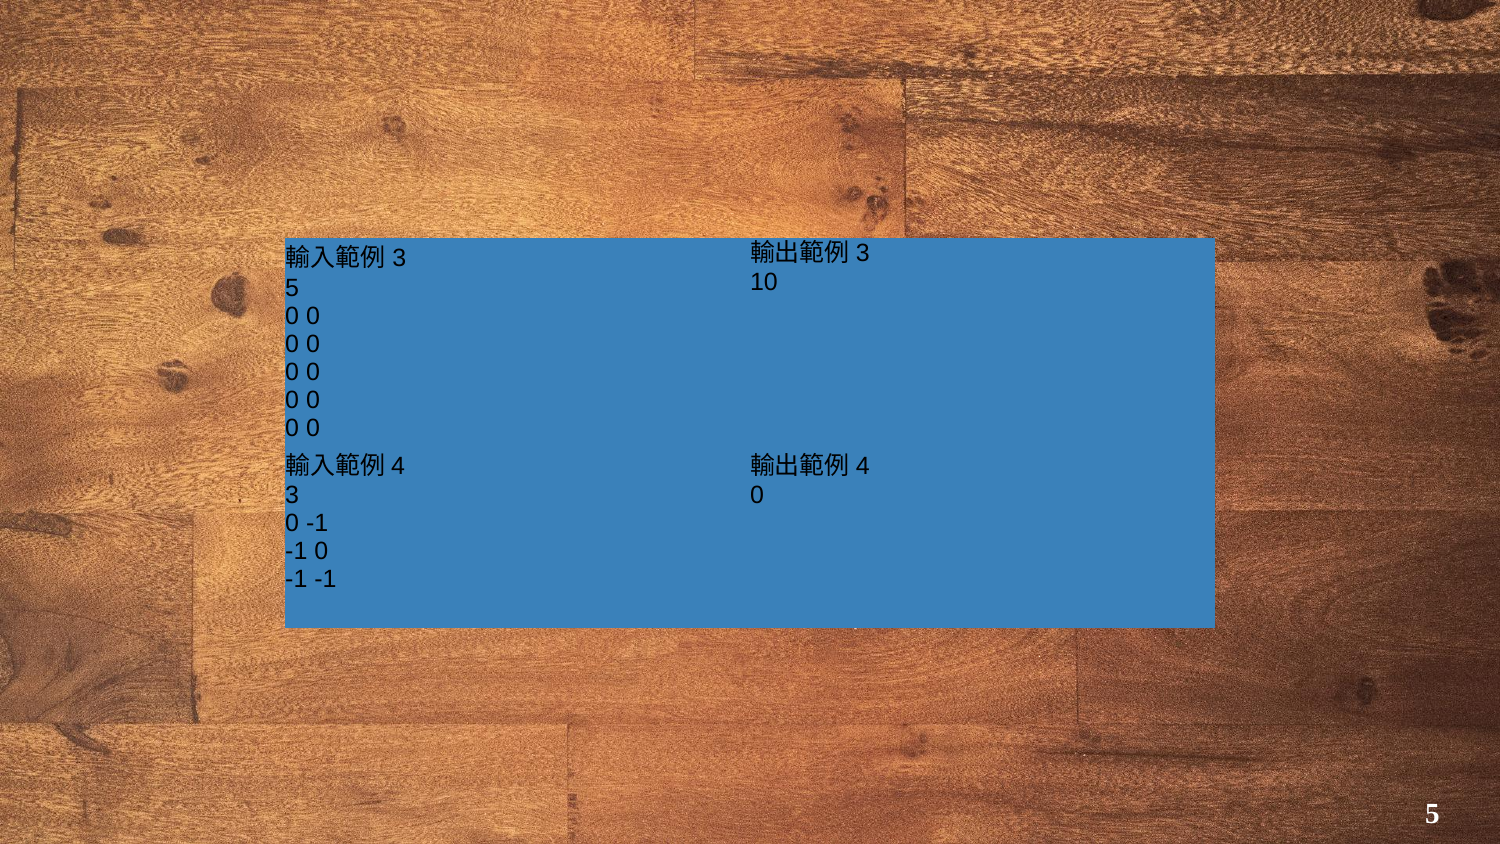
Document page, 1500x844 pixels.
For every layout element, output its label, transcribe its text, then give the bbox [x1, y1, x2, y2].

table_cell 輸出範例4 0 [750, 451, 1215, 628]
slide_number 5 [1410, 779, 1500, 844]
table_header 輸入範例3 5 0 0 0 0 0 0 0 0 0 0 [285, 238, 750, 451]
table_header 輸出範例3 10 [750, 238, 1215, 451]
table_cell 輸入範例4 3 0 -1 -1 0 -1 -1 [285, 451, 750, 628]
